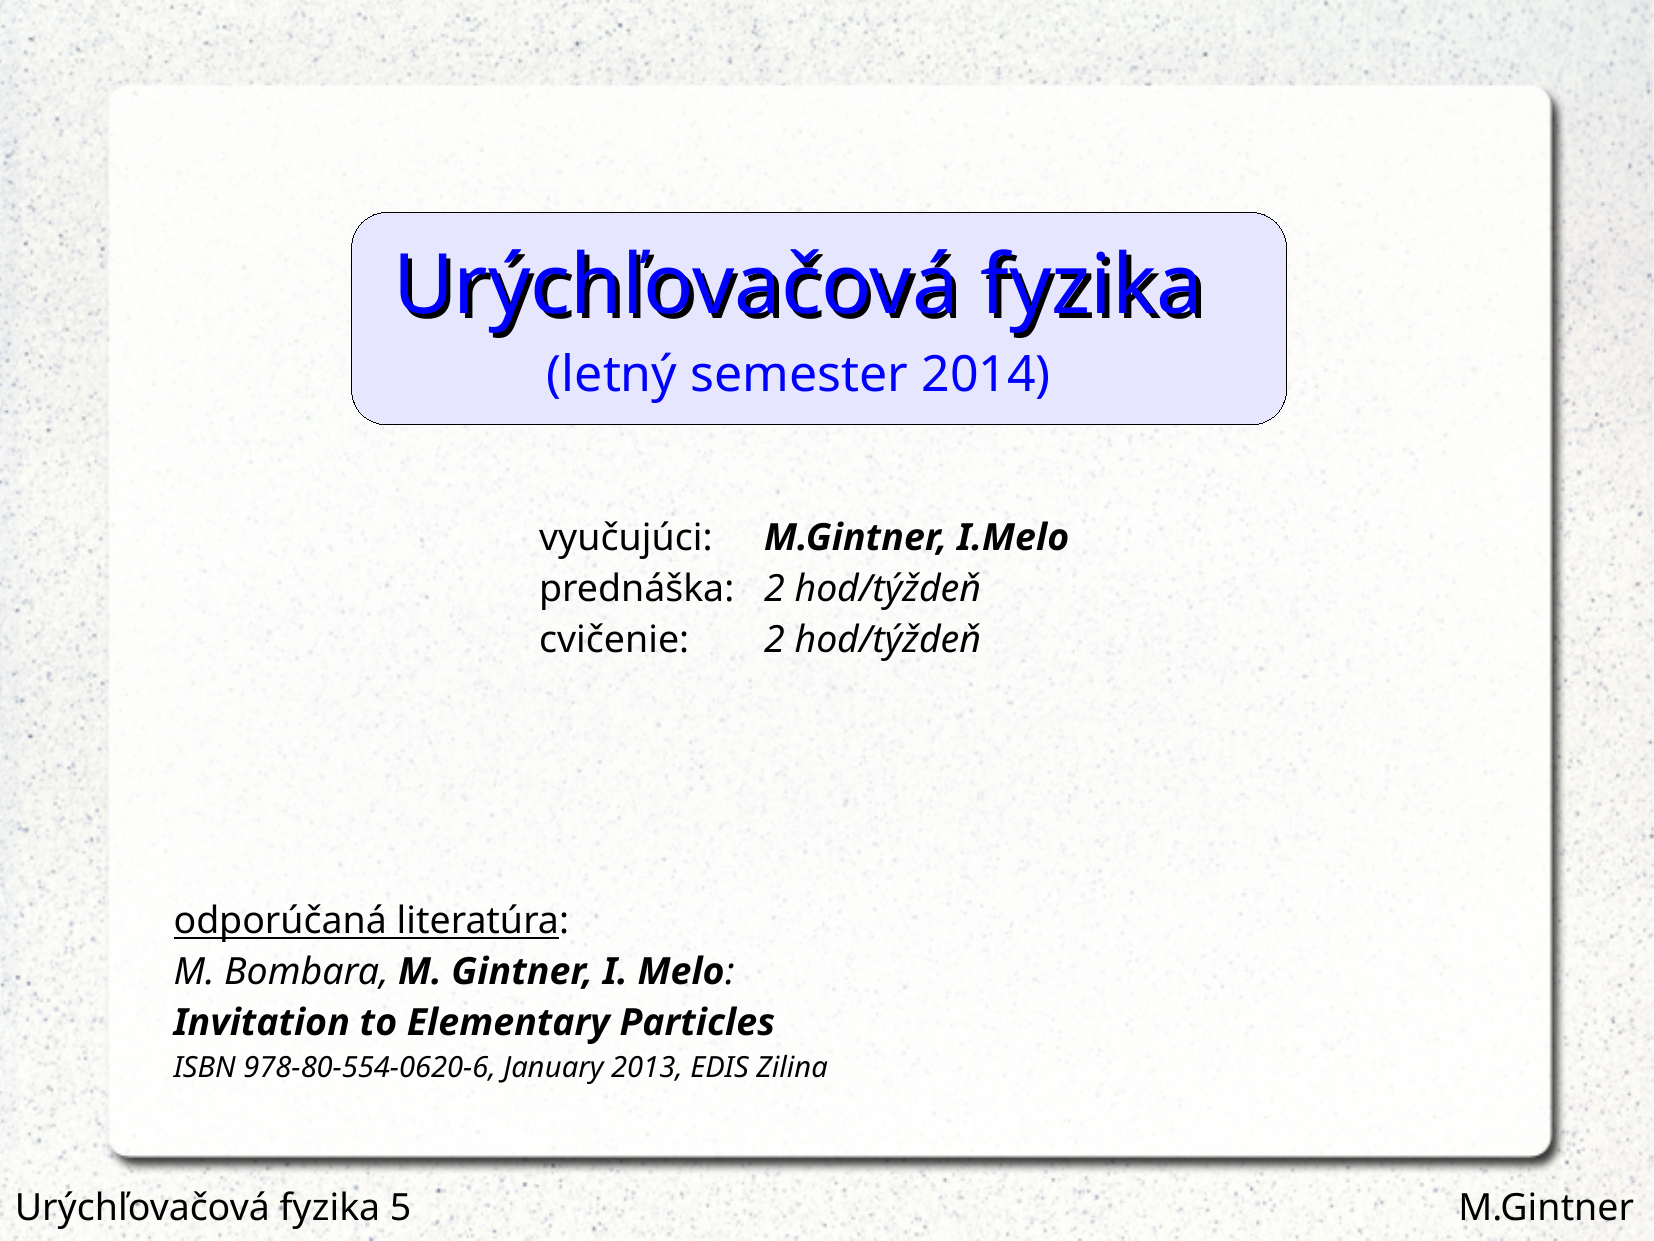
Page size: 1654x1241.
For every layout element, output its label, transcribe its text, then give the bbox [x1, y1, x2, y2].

text_box M.Gintner [1443, 1173, 1654, 1241]
text_box [351, 212, 1287, 425]
text_box Urýchľovačová fyzika 5 [0, 1173, 445, 1241]
text_box vyučujúci: M.Gintner, I.Melo prednáška: 2 hod/týždeň cvičenie: 2 hod/týždeň [524, 502, 1114, 727]
text_box odporúčaná literatúra: M. Bombara, M. Gintner, I. Melo: Invitation to Elementary Particles ISBN 978-80-554-0620-6, January 2013, EDIS Zilina [158, 886, 933, 1099]
text_box Urýchľovačová fyzika (letný semester 2014) [378, 217, 1252, 418]
picture [0, 0, 1654, 1241]
